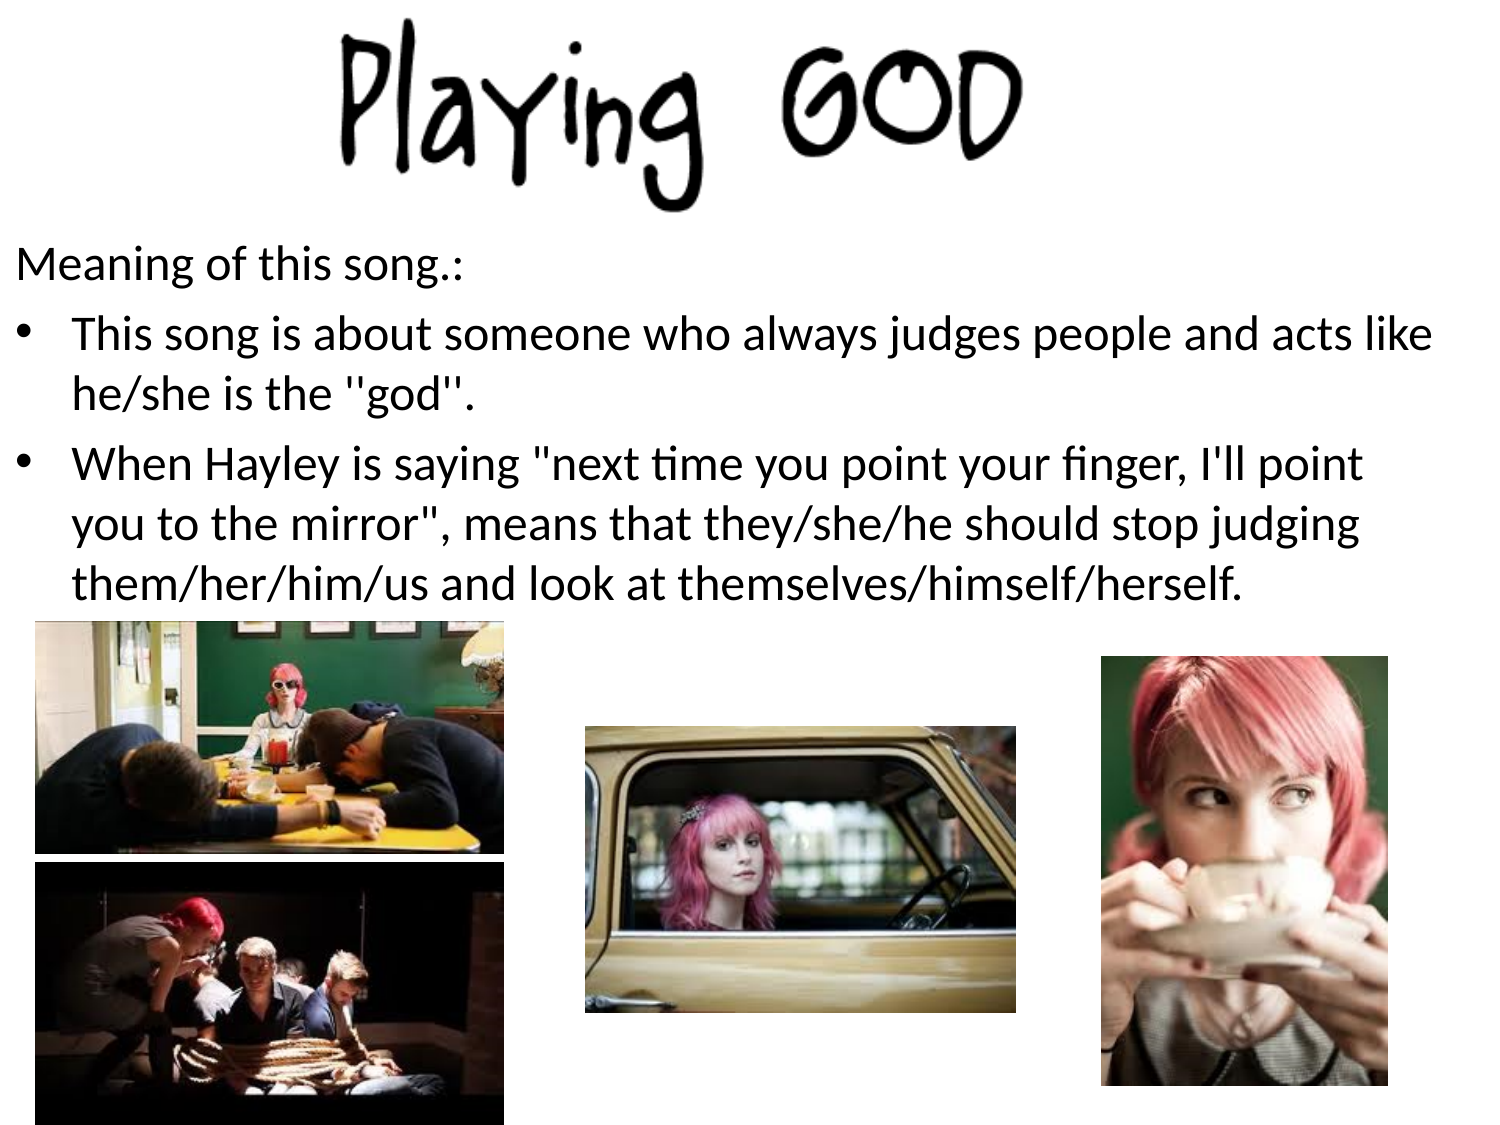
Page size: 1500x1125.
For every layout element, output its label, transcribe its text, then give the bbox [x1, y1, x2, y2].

picture [585, 726, 1016, 1013]
list Meaning of this song.: This song is about someone who always judges people and acts like he/she is the ''god''. When Hayley is saying "next time you point your finger, I'll point you to the mirror", means that they/she/he should stop judging them/her/him/us and look at themselves/himself/herself. [0, 222, 1465, 1005]
picture [35, 862, 504, 1125]
picture [1101, 656, 1388, 1086]
picture [35, 621, 504, 854]
picture [328, 0, 1032, 225]
